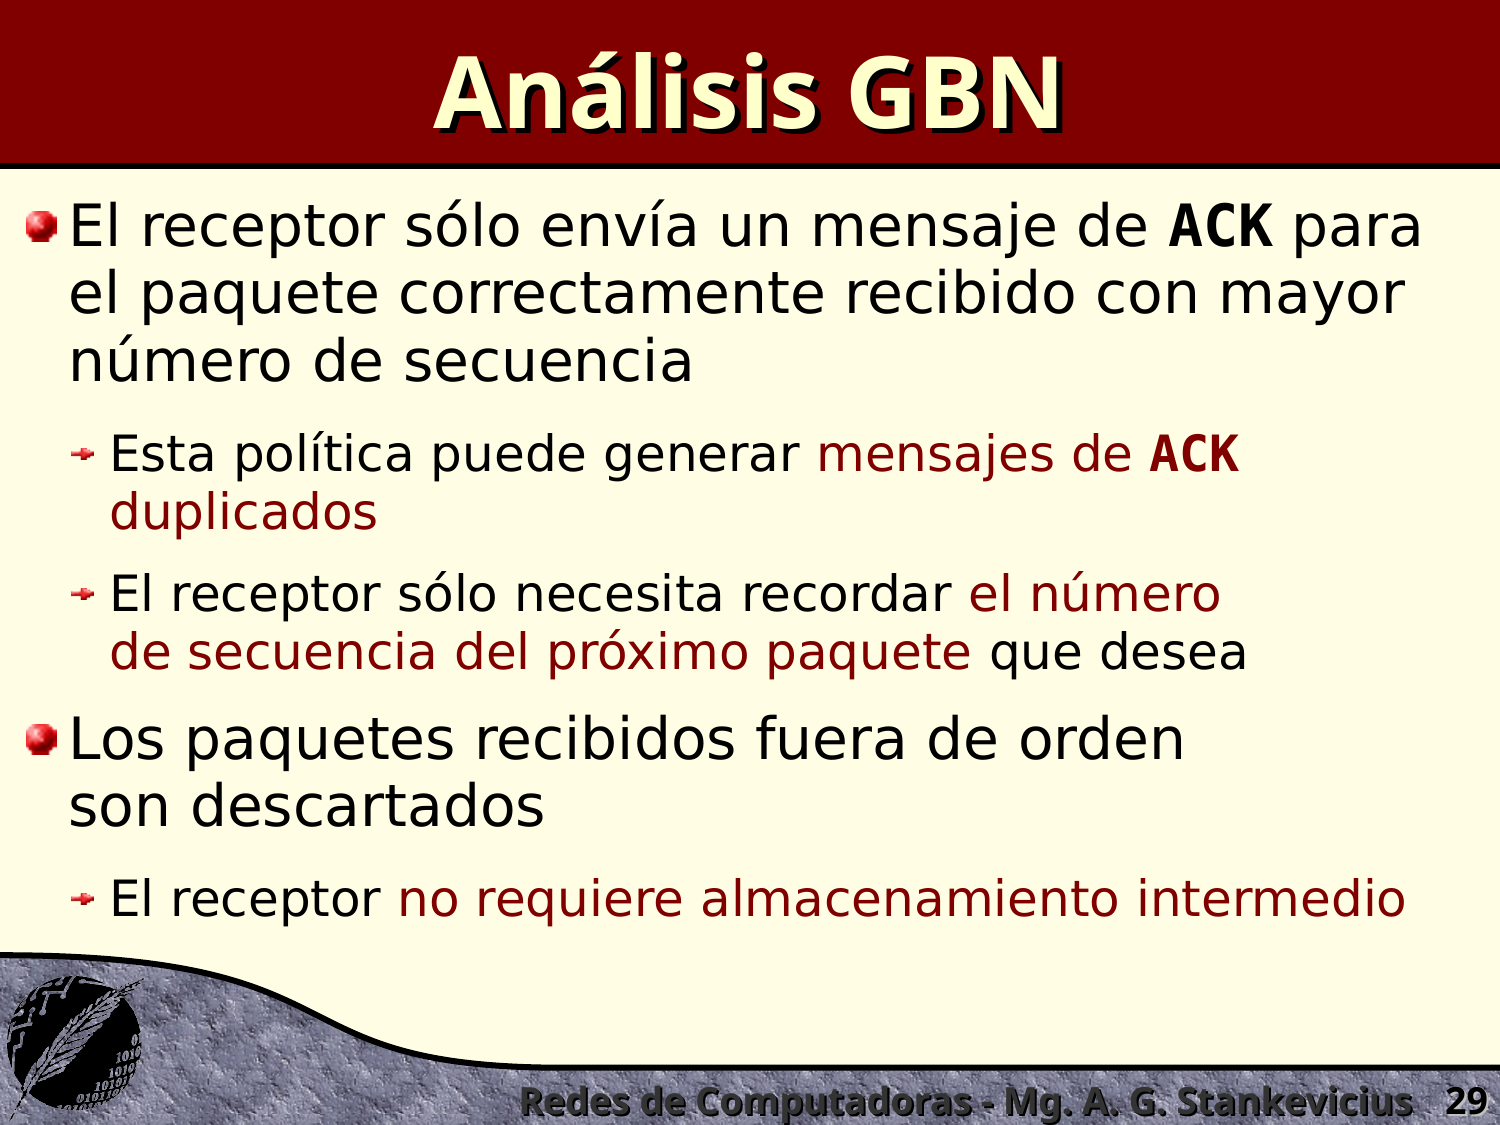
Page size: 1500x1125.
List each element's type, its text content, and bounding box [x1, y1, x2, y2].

list El receptor sólo envía un mensaje de ACK para el paquete correctamente recibido con mayor número de secuencia Esta política puede generar mensajes de ACK duplicados El receptor sólo necesita recordar el número de secuencia del próximo paquete que desea Los paquetes recibidos fuera de orden son descartados El receptor no requiere almacenamiento intermedio [11, 192, 1486, 929]
picture [1047, 1100, 1054, 1110]
picture [790, 1100, 795, 1110]
title Análisis GBN [15, 5, 1485, 160]
picture [0, 959, 1500, 1125]
